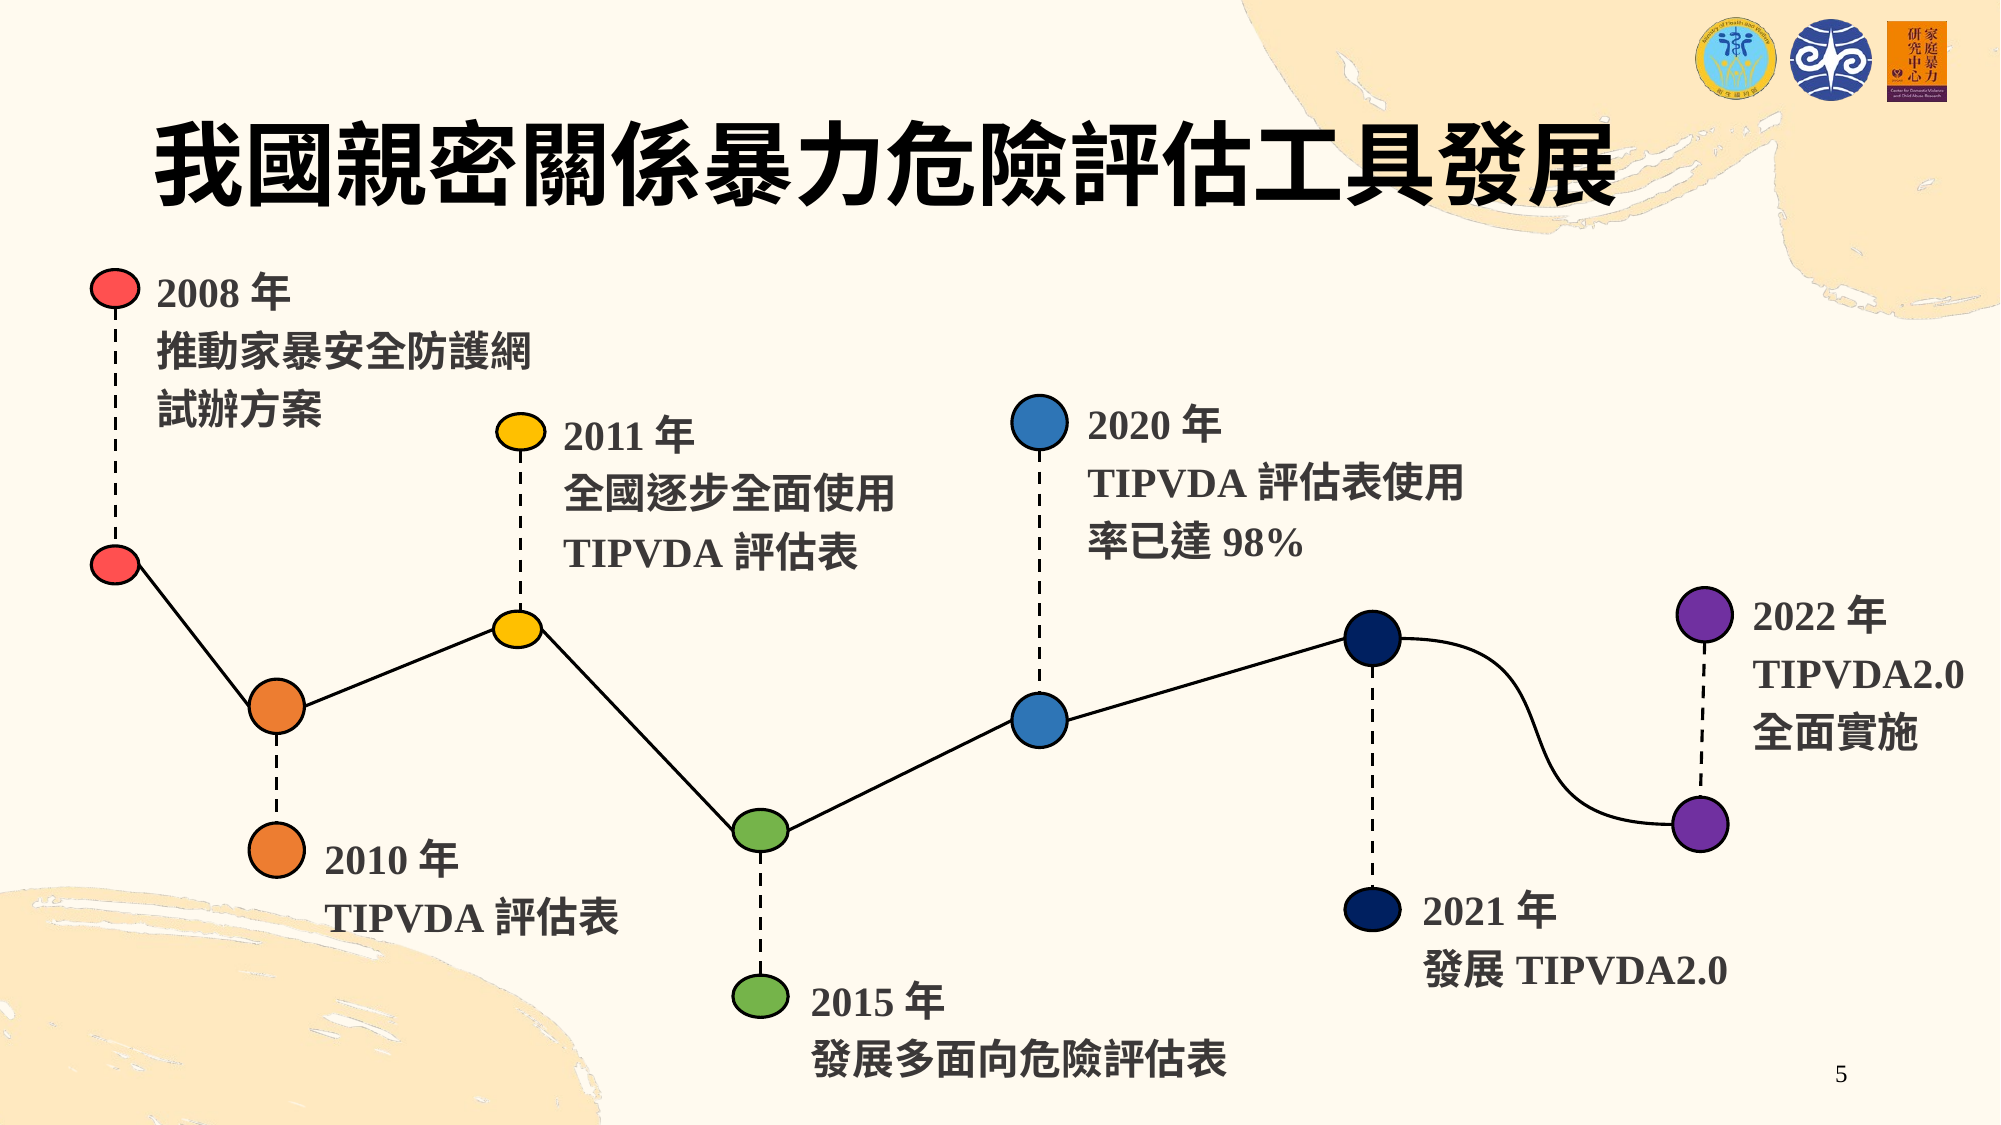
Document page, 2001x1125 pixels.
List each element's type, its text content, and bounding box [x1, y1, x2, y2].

text_box [493, 611, 542, 648]
text_box 2011年 全國逐步全面使用TIPVDA評估表 [543, 411, 975, 565]
text_box 2022年 TIPVDA2.0 全面實施 [1732, 591, 2000, 745]
title 我國親密關係暴力危險評估工具發展 [137, 59, 1863, 278]
text_box 2008年 推動家暴安全防護網試辦方案 [136, 268, 568, 422]
text_box 2015年 發展多面向危險評估表 [790, 948, 1258, 1102]
text_box [1672, 797, 1729, 852]
text_box [249, 679, 305, 734]
text_box [496, 422, 543, 450]
text_box [1011, 395, 1067, 450]
text_box [1344, 611, 1401, 666]
text_box [732, 975, 789, 1018]
picture [1241, 0, 2001, 561]
text_box [1344, 888, 1401, 931]
text_box 2010年 TIPVDA評估表 [304, 806, 736, 960]
text_box [1677, 587, 1732, 642]
text_box [91, 269, 136, 308]
text_box 2020年 TIPVDA評估表使用率已達98% [1067, 400, 1499, 554]
text_box [91, 545, 139, 584]
text_box [1011, 693, 1068, 748]
text_box 2021年 發展TIPVDA2.0 [1402, 857, 1834, 1011]
text_box [249, 823, 304, 878]
picture [0, 811, 908, 1125]
text_box [736, 809, 789, 852]
